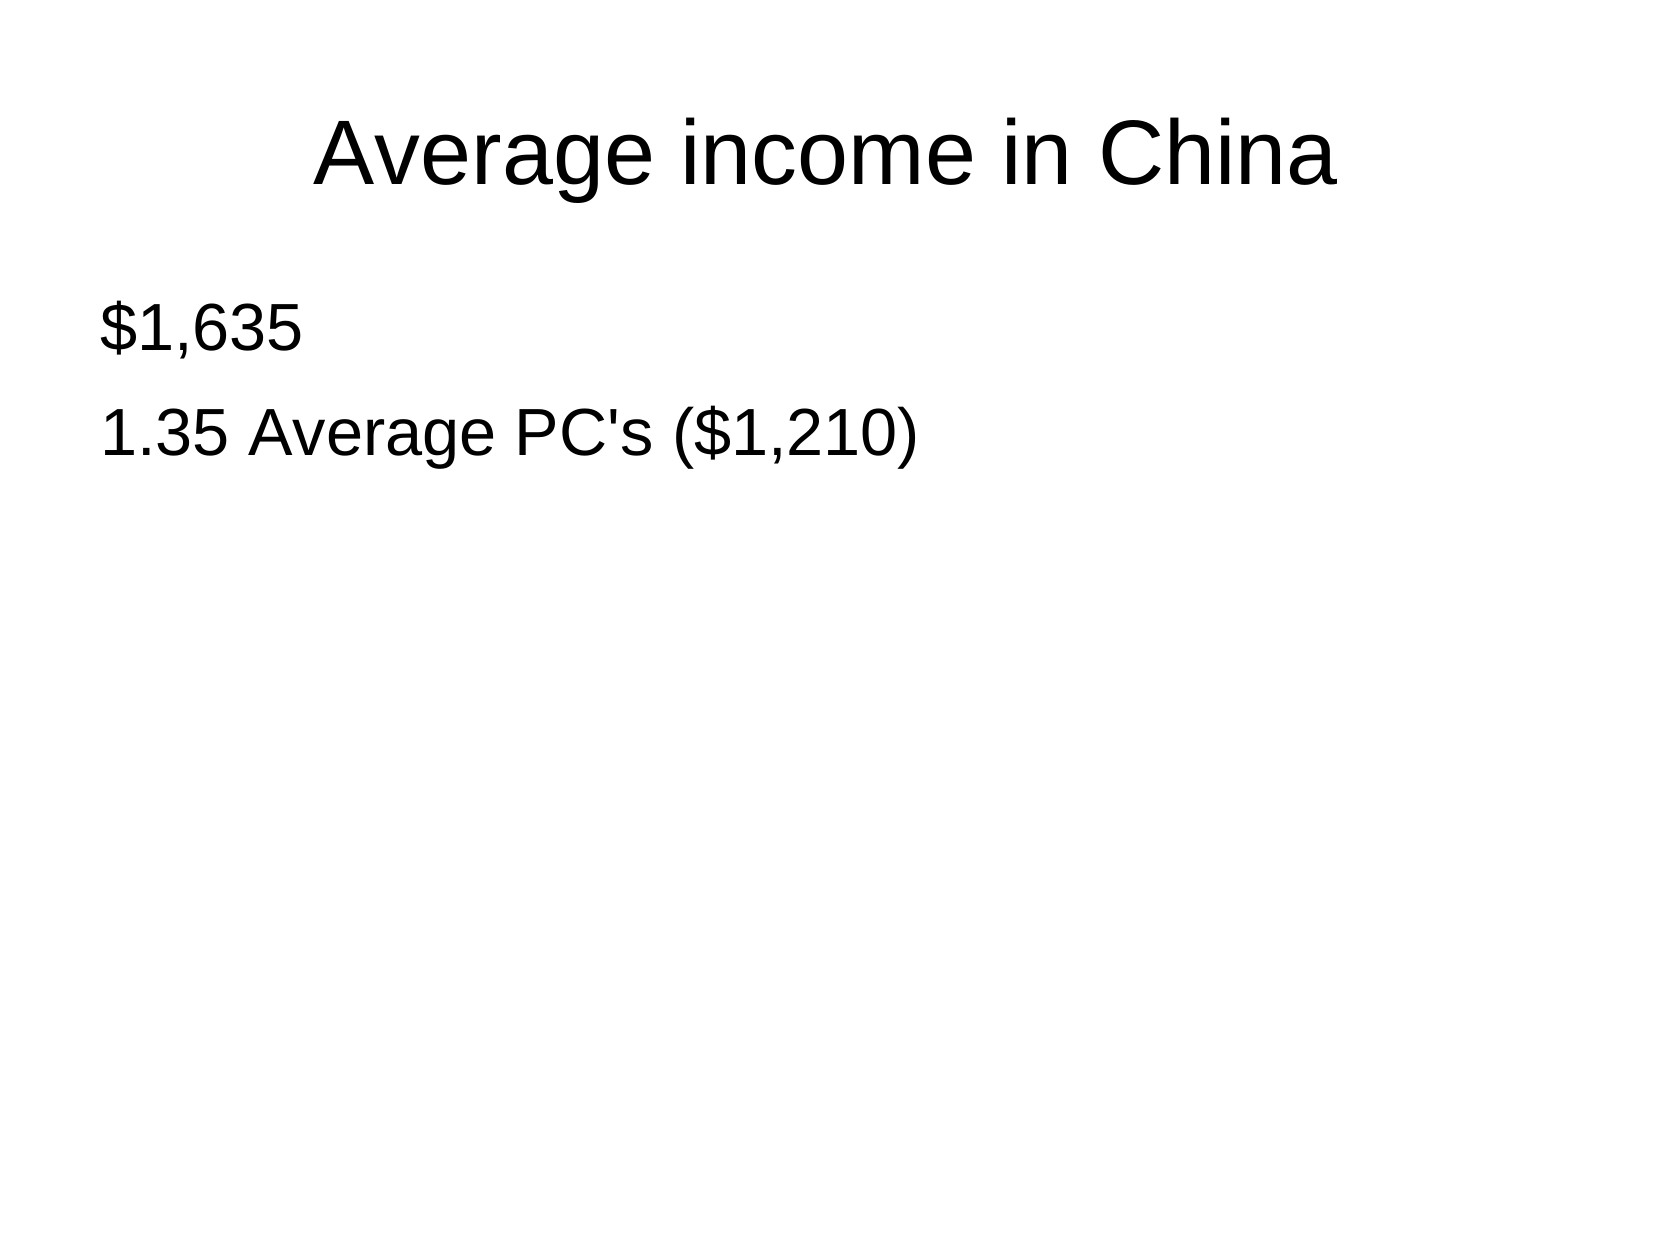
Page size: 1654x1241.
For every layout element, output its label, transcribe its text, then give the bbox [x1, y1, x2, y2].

title Average income in China [82, 49, 1571, 257]
list $1,635 1.35 Average PC's ($1,210) [82, 290, 1571, 1095]
